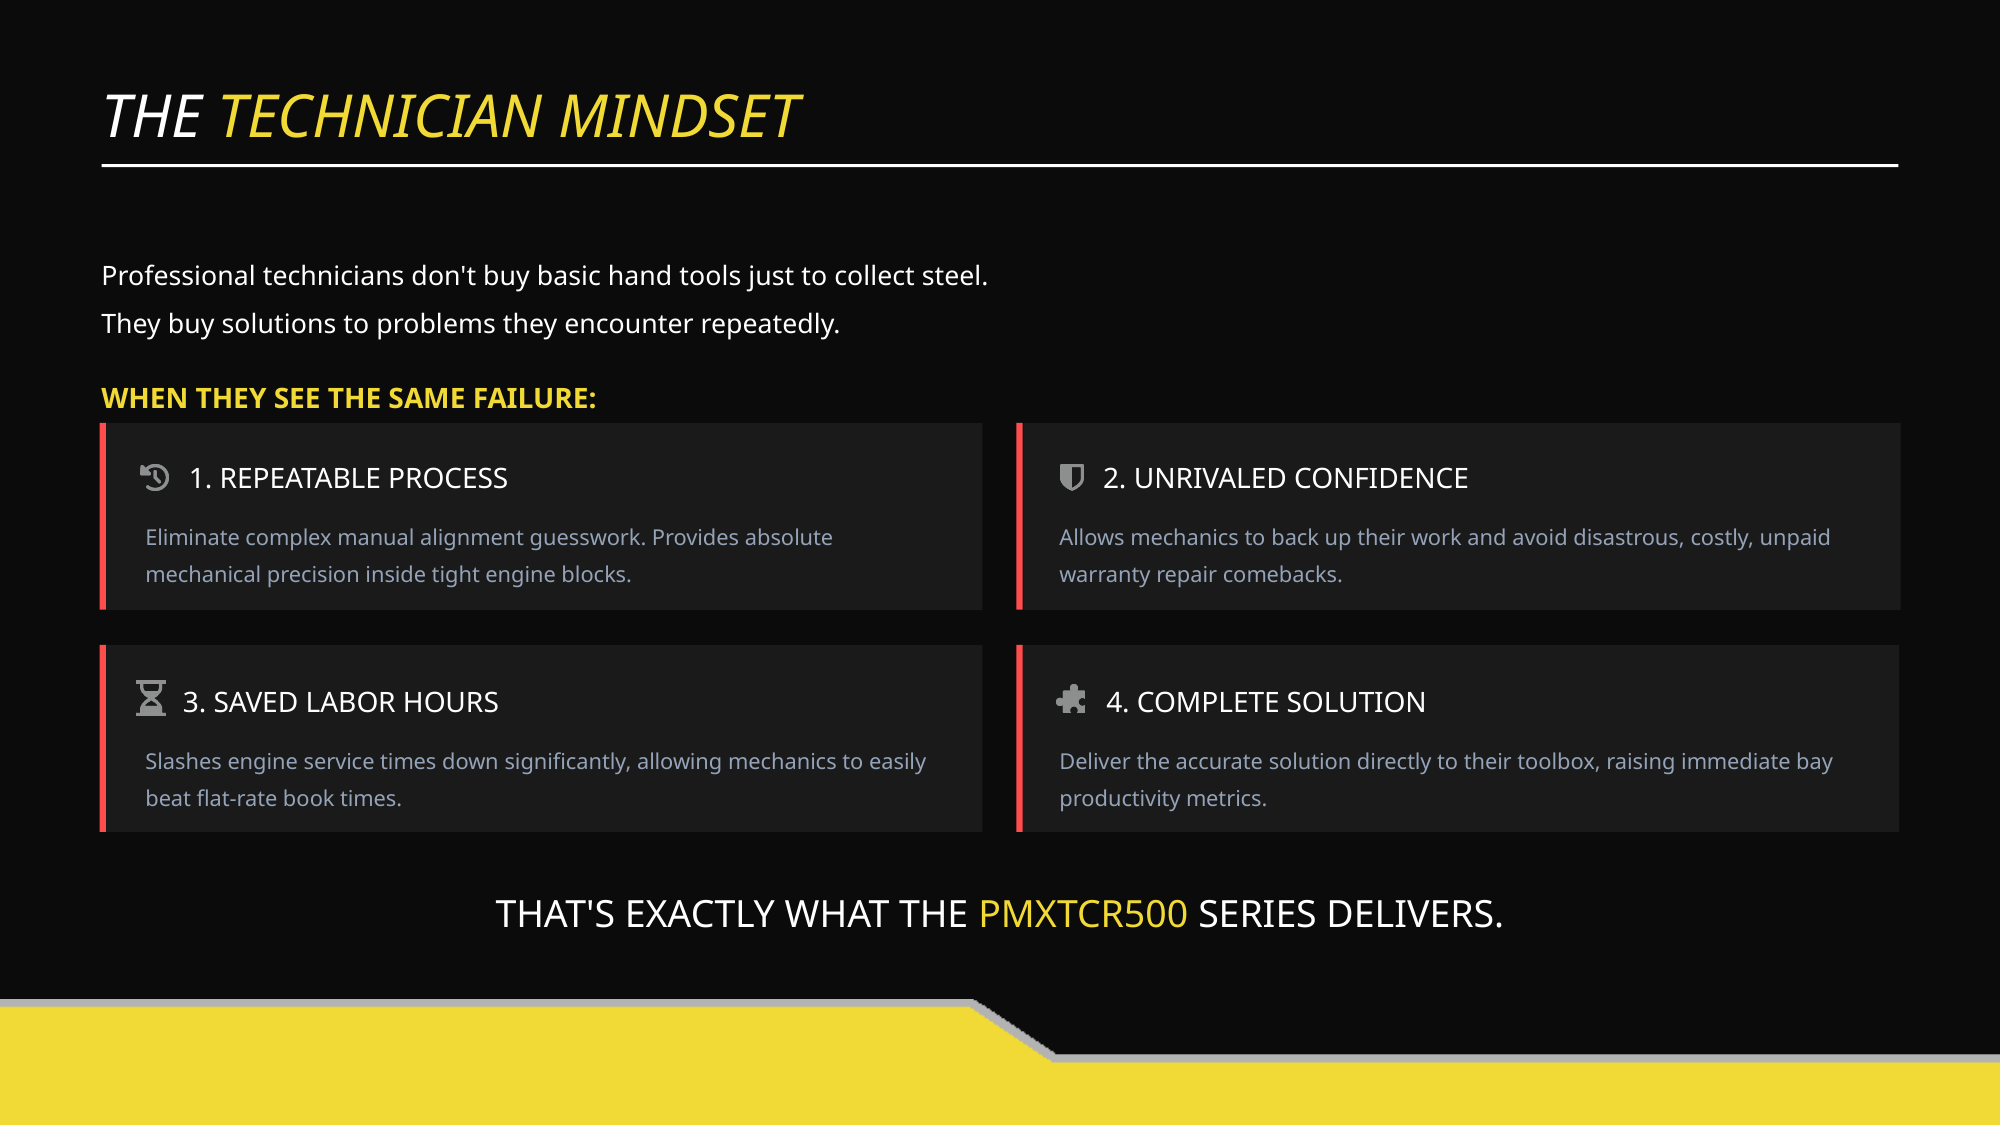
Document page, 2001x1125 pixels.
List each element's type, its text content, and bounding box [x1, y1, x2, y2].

text_box [101, 164, 1899, 168]
text_box 1. REPEATABLE PROCESS [189, 460, 577, 495]
picture [1060, 464, 1084, 491]
text_box THE TECHNICIAN MINDSET [101, 78, 1989, 150]
text_box [1016, 644, 1900, 833]
text_box [1016, 422, 1023, 610]
text_box Deliver the accurate solution directly to their toolbox, raising immediate bay productivity metrics. [1059, 737, 1860, 811]
picture [140, 464, 169, 491]
text_box Professional technicians don't buy basic hand tools just to collect steel. They buy solutions to problems they encounter repeatedly. [101, 243, 1899, 339]
text_box [1024, 423, 1901, 611]
text_box 2. UNRIVALED CONFIDENCE [1103, 460, 1540, 495]
picture [0, 999, 2000, 1125]
picture [1056, 684, 1085, 713]
text_box THAT'S EXACTLY WHAT THE PMXTCR500 SERIES DELIVERS. [101, 867, 1899, 936]
text_box WHEN THEY SEE THE SAME FAILURE: [101, 363, 1899, 415]
text_box 4. COMPLETE SOLUTION [1106, 683, 1484, 718]
text_box Slashes engine service times down significantly, allowing mechanics to easily beat flat-rate book times. [145, 737, 946, 811]
text_box [99, 422, 983, 611]
text_box Allows mechanics to back up their work and avoid disastrous, costly, unpaid warranty repair comebacks. [1059, 513, 1860, 587]
text_box Eliminate complex manual alignment guesswork. Provides absolute mechanical precision inside tight engine blocks. [145, 513, 946, 587]
text_box 3. SAVED LABOR HOURS [182, 683, 566, 718]
picture [136, 680, 166, 716]
text_box [99, 644, 983, 833]
